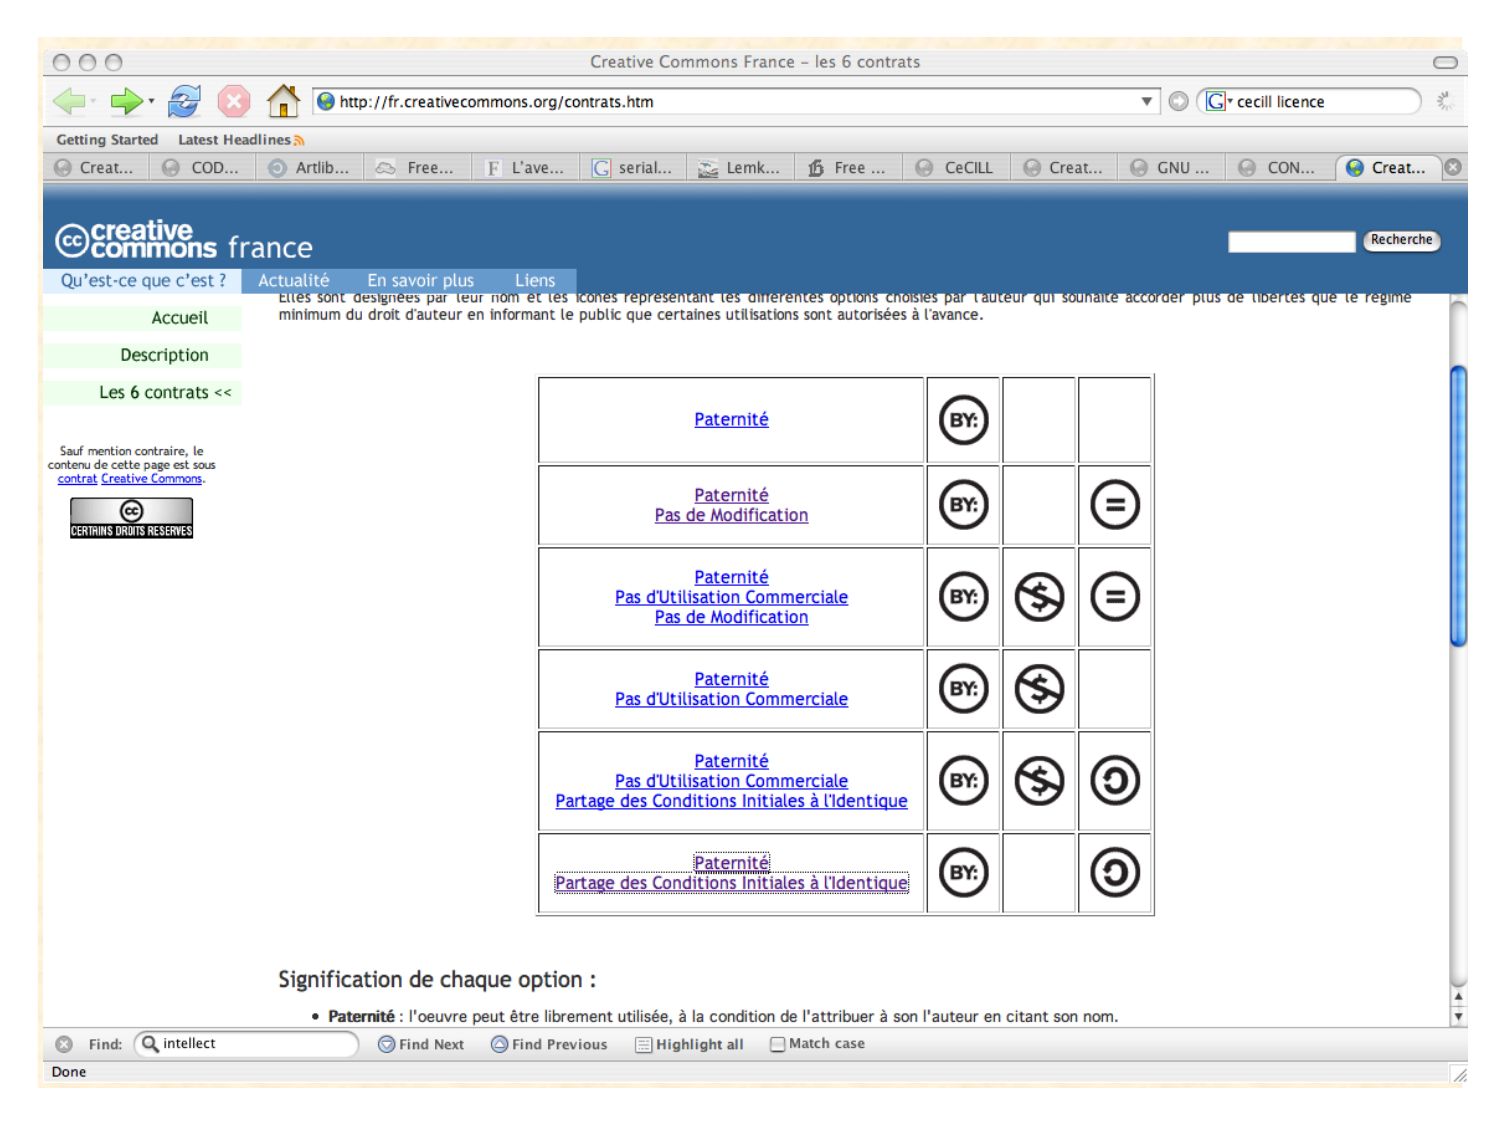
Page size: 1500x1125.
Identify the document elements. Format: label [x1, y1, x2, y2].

picture [37, 37, 1468, 1088]
